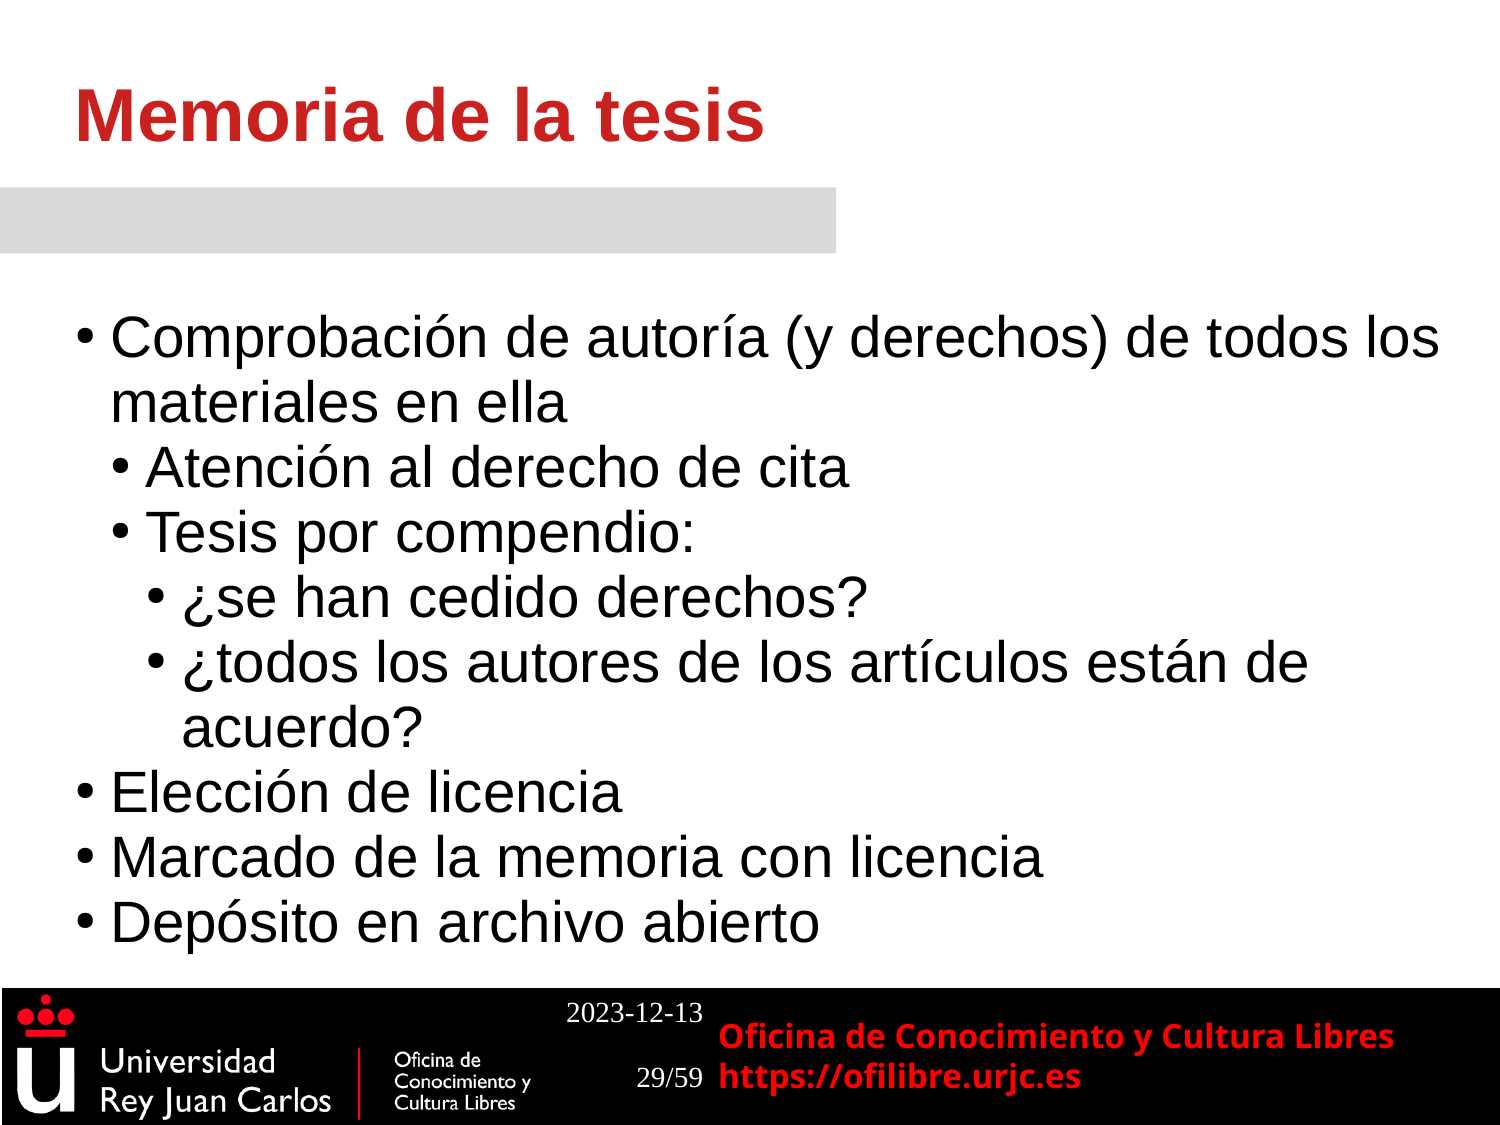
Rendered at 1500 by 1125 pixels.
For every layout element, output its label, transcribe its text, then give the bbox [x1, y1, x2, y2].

picture [17, 994, 531, 1120]
title [75, 7, 1425, 196]
text_box Comprobación de autoría (y derechos) de todos los materiales en ella Atención al derecho de cita Tesis por compendio: ¿se han cedido derechos? ¿todos los autores de los artículos están de acuerdo? Elección de licencia Marcado de la memoria con licencia Depósito en archivo abierto [60, 297, 1463, 963]
text_box Memoria de la tesis [60, 66, 991, 249]
